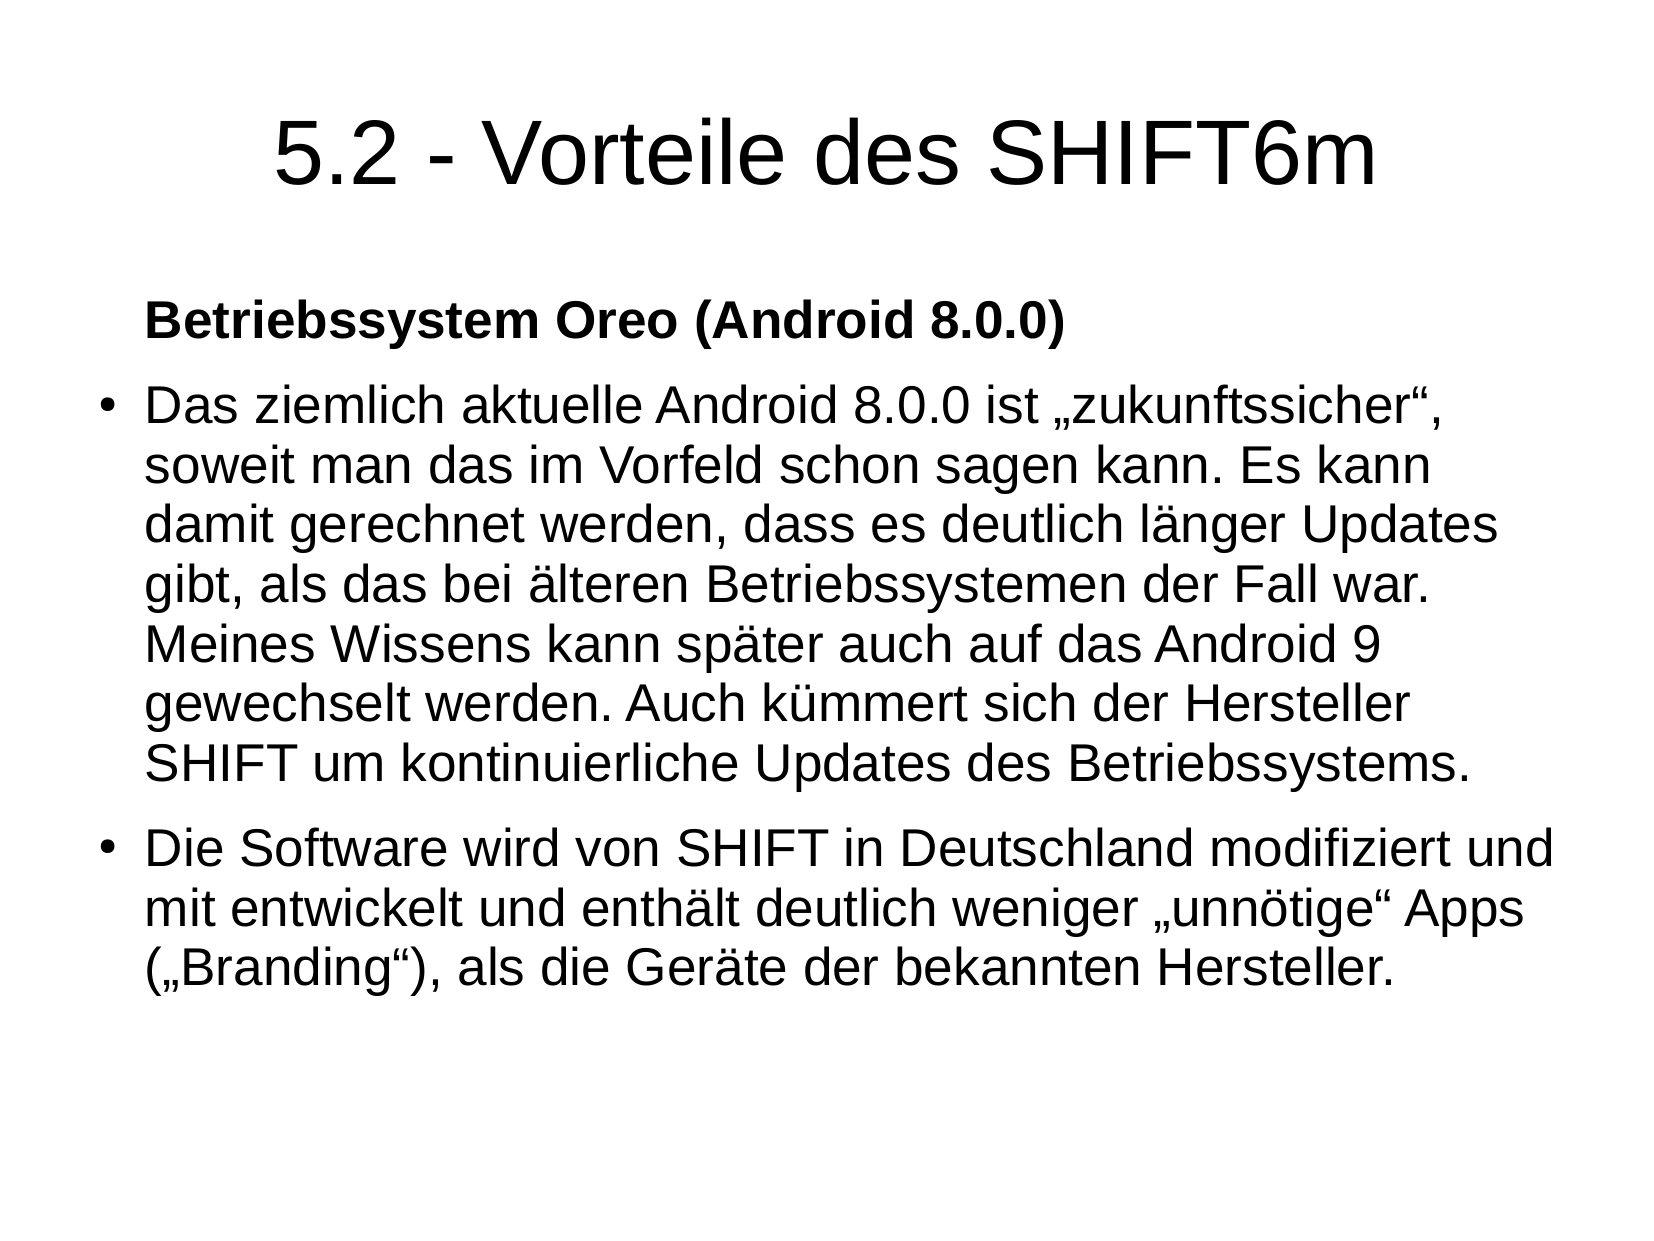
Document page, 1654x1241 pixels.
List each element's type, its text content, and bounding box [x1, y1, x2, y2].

title 5.2 - Vorteile des SHIFT6m [82, 49, 1571, 257]
list Betriebssystem Oreo (Android 8.0.0) Das ziemlich aktuelle Android 8.0.0 ist „zukunftssicher“, soweit man das im Vorfeld schon sagen kann. Es kann damit gerechnet werden, dass es deutlich länger Updates gibt, als das bei älteren Betriebssystemen der Fall war. Meines Wissens kann später auch auf das Android 9 gewechselt werden. Auch kümmert sich der Hersteller SHIFT um kontinuierliche Updates des Betriebssystems. Die Software wird von SHIFT in Deutschland modifiziert und mit entwickelt und enthält deutlich weniger „unnötige“ Apps („Branding“), als die Geräte der bekannten Hersteller. [82, 290, 1571, 1010]
